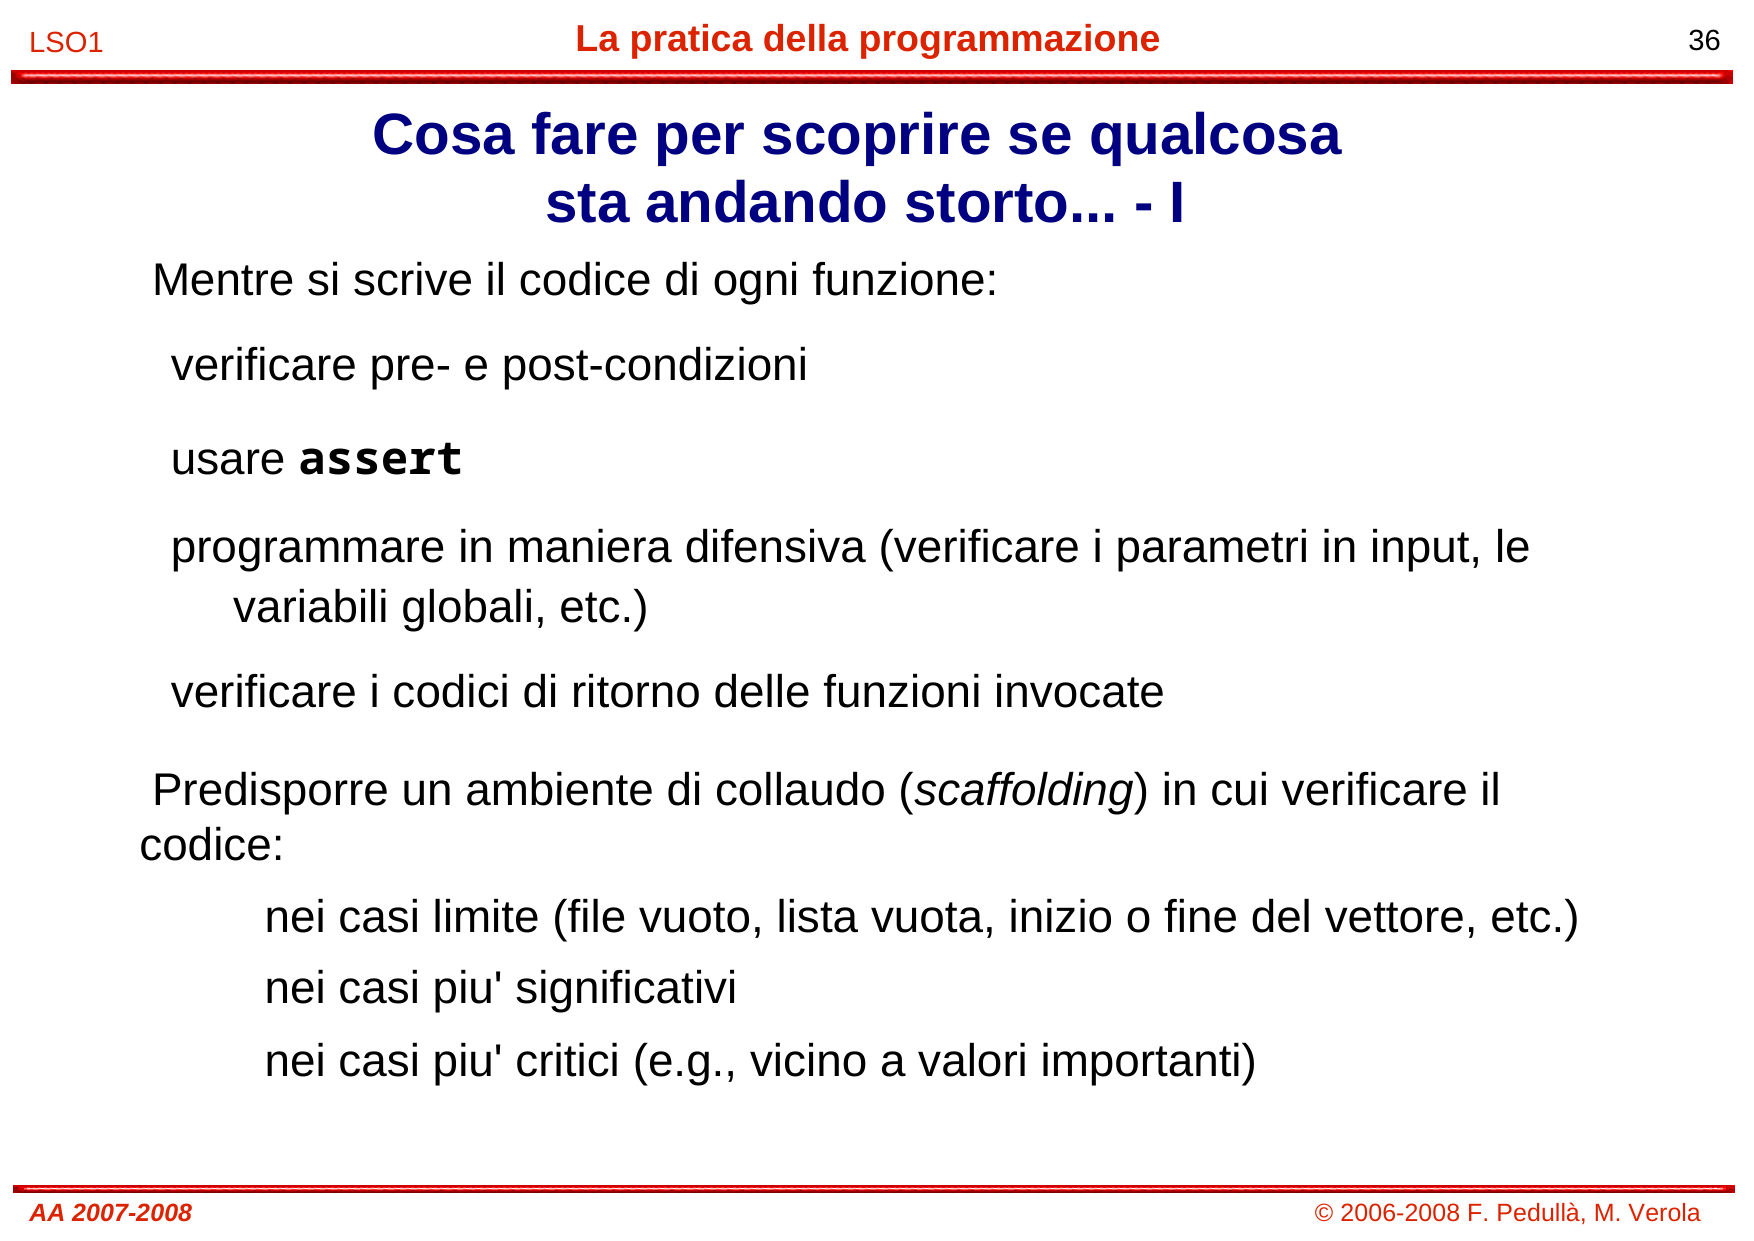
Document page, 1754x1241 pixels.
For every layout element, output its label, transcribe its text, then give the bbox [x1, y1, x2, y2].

picture [13, 1185, 1735, 1193]
text_box Cosa fare per scoprire se qualcosa sta andando storto... - I [75, 98, 1657, 235]
picture [11, 70, 1733, 84]
list Mentre si scrive il codice di ogni funzione: verificare pre- e post-condizioni usare assert programmare in maniera difensiva (verificare i parametri in input, le variabili globali, etc.) verificare i codici di ritorno delle funzioni invocate Predisporre un ambiente di collaudo (scaffolding) in cui verificare il codice: nei casi limite (file vuoto, lista vuota, inizio o fine del vettore, etc.) nei casi piu' significativi nei casi piu' critici (e.g., vicino a valori importanti) [77, 250, 1600, 1135]
